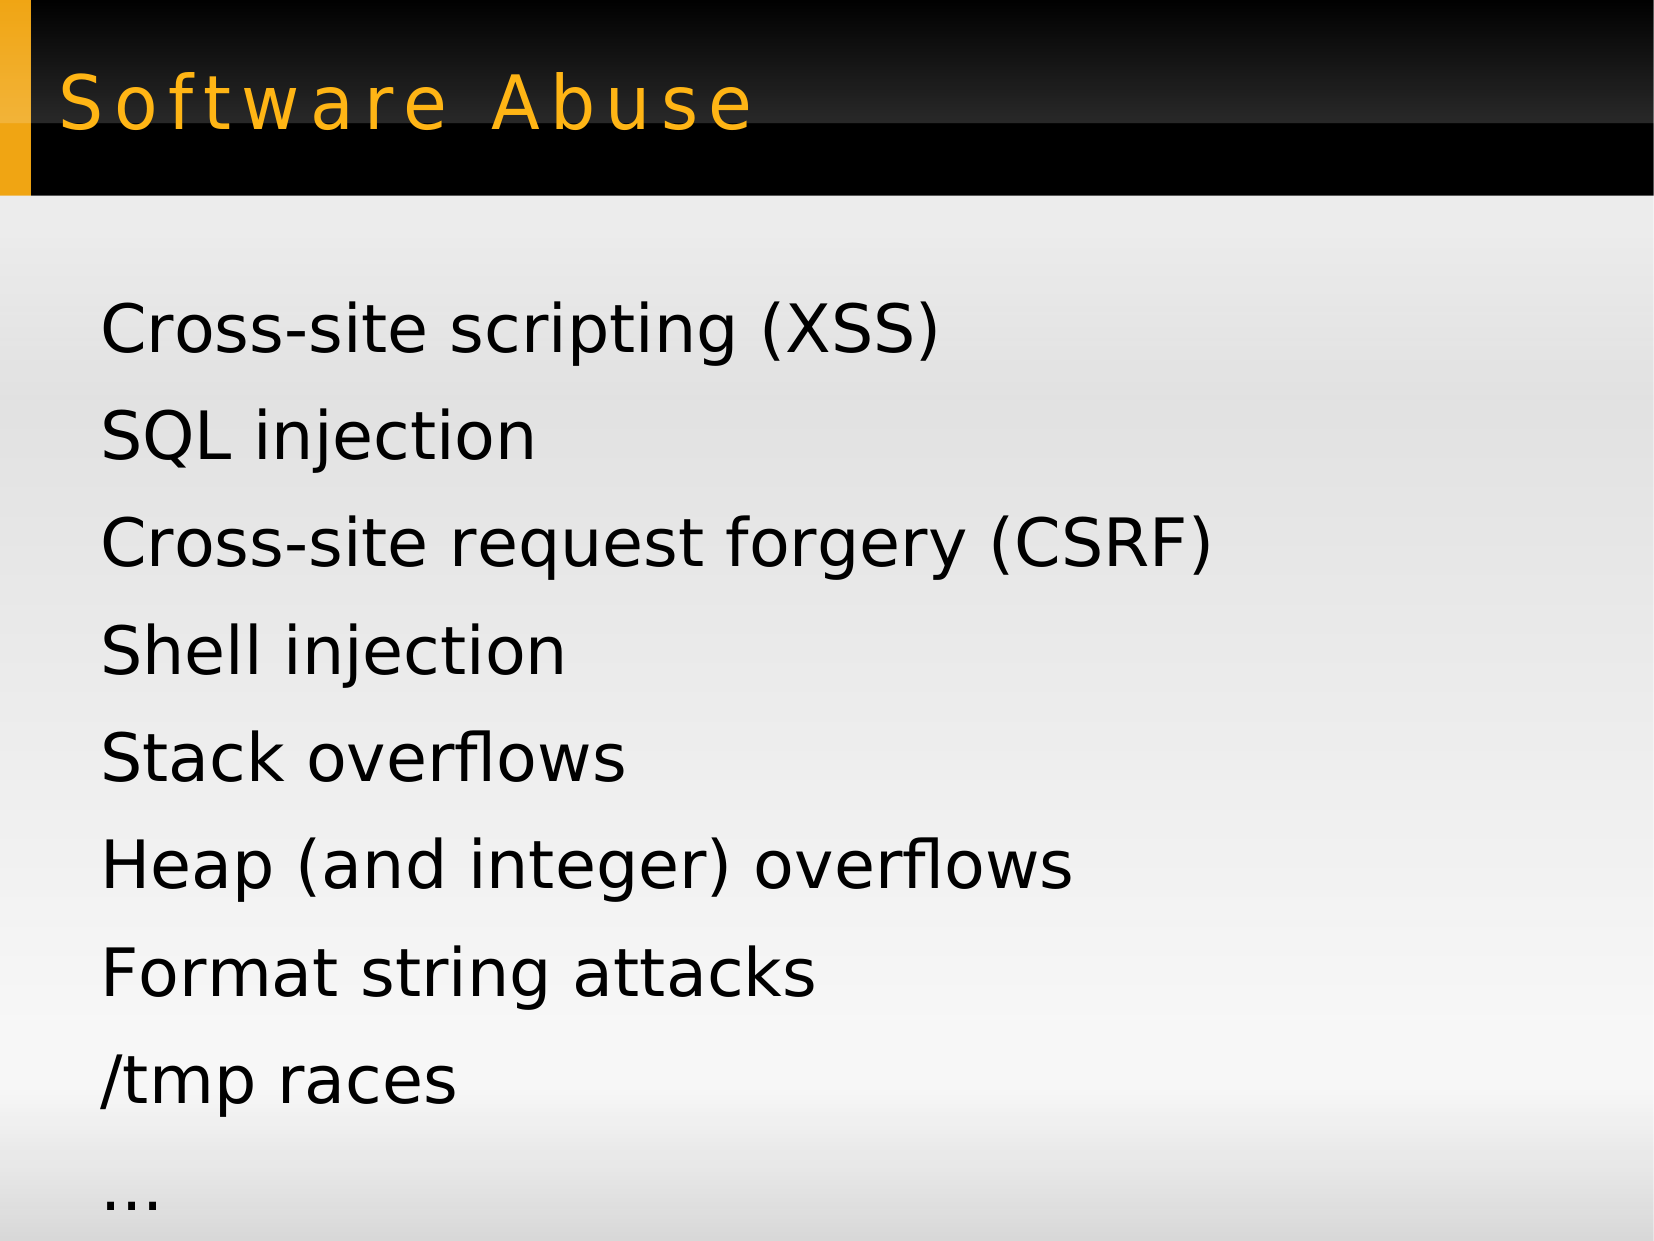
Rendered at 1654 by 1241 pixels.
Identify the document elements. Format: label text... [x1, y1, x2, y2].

title Software Abuse [59, 29, 1270, 178]
list Cross-site scripting (XSS) SQL injection Cross-site request forgery (CSRF) Shell injection Stack overflows Heap (and integer) overflows Format string attacks /tmp races ... [82, 290, 1571, 1227]
picture [0, 0, 1654, 1241]
